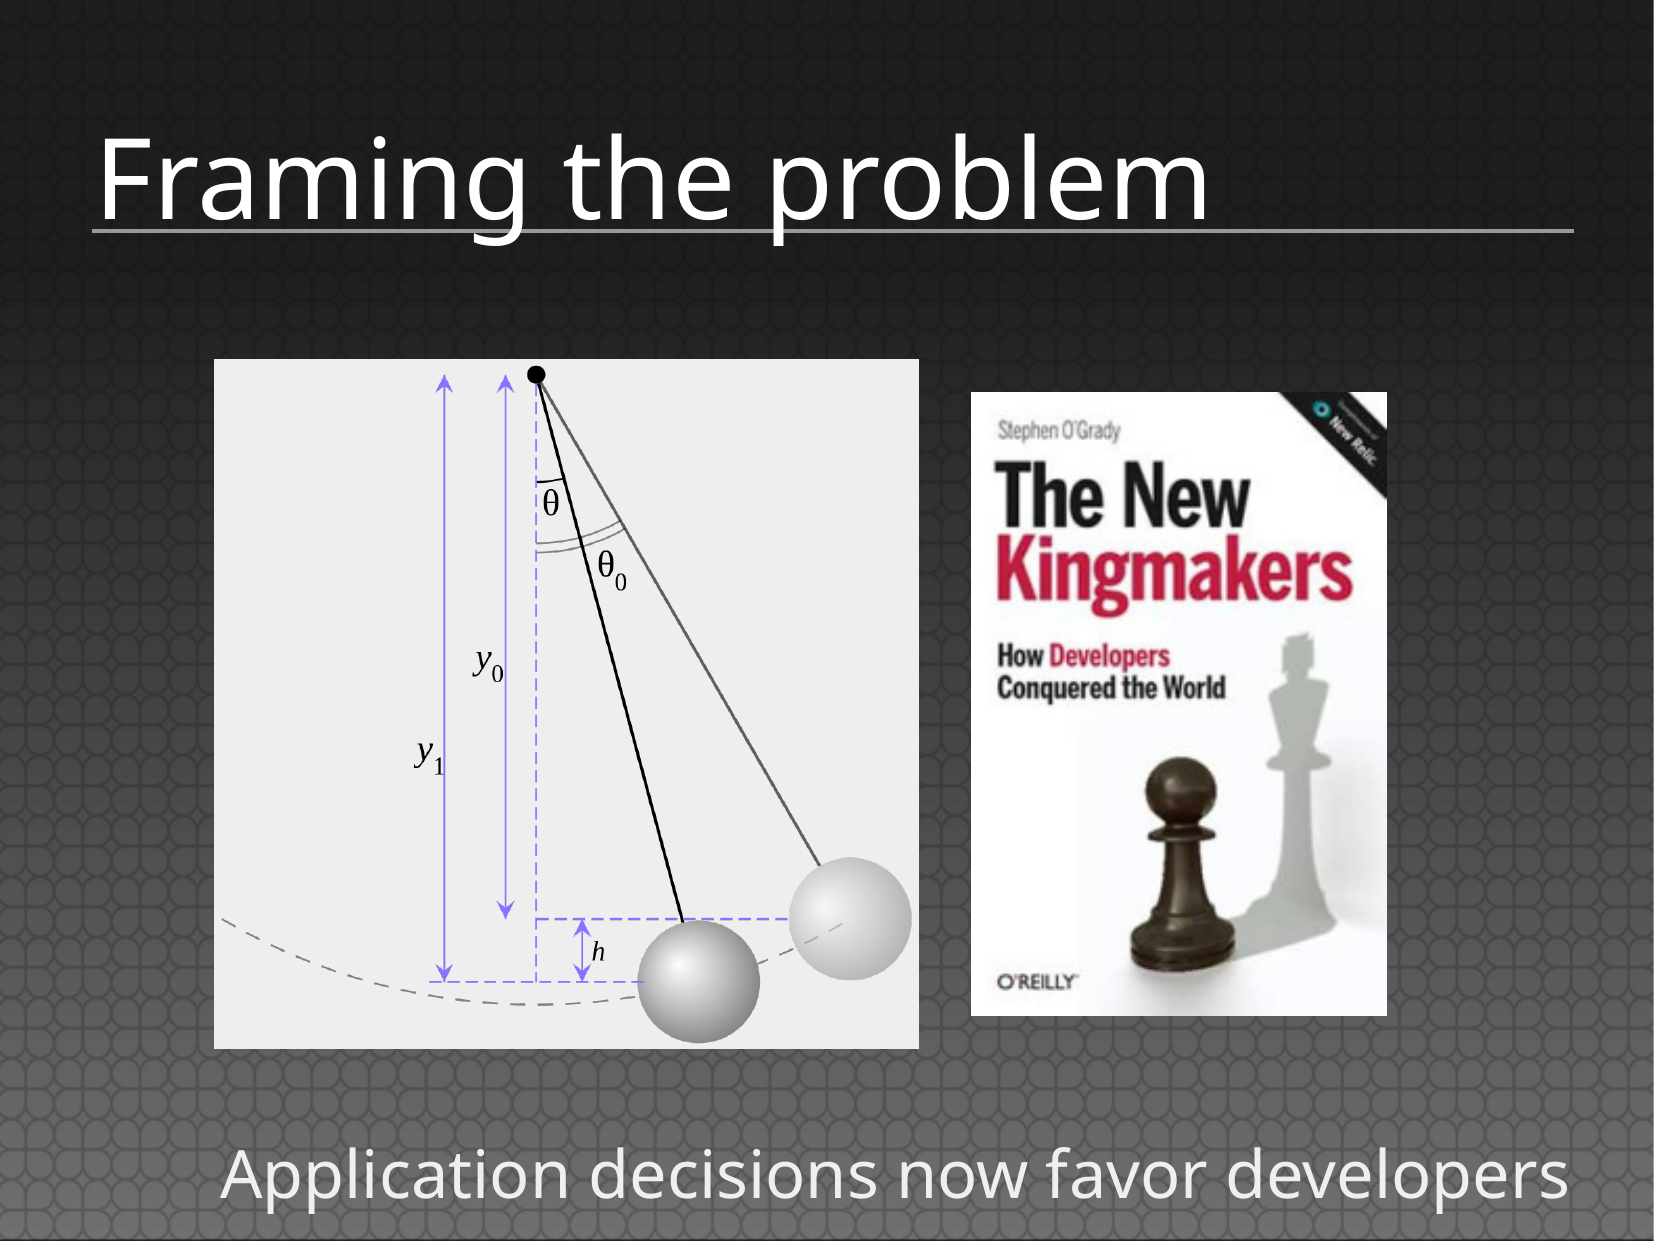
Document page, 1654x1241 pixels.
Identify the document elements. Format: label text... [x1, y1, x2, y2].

list Application decisions now favor developers [105, 1030, 1573, 1219]
title Framing the problem [94, 100, 1426, 251]
picture [0, 0, 1654, 1241]
